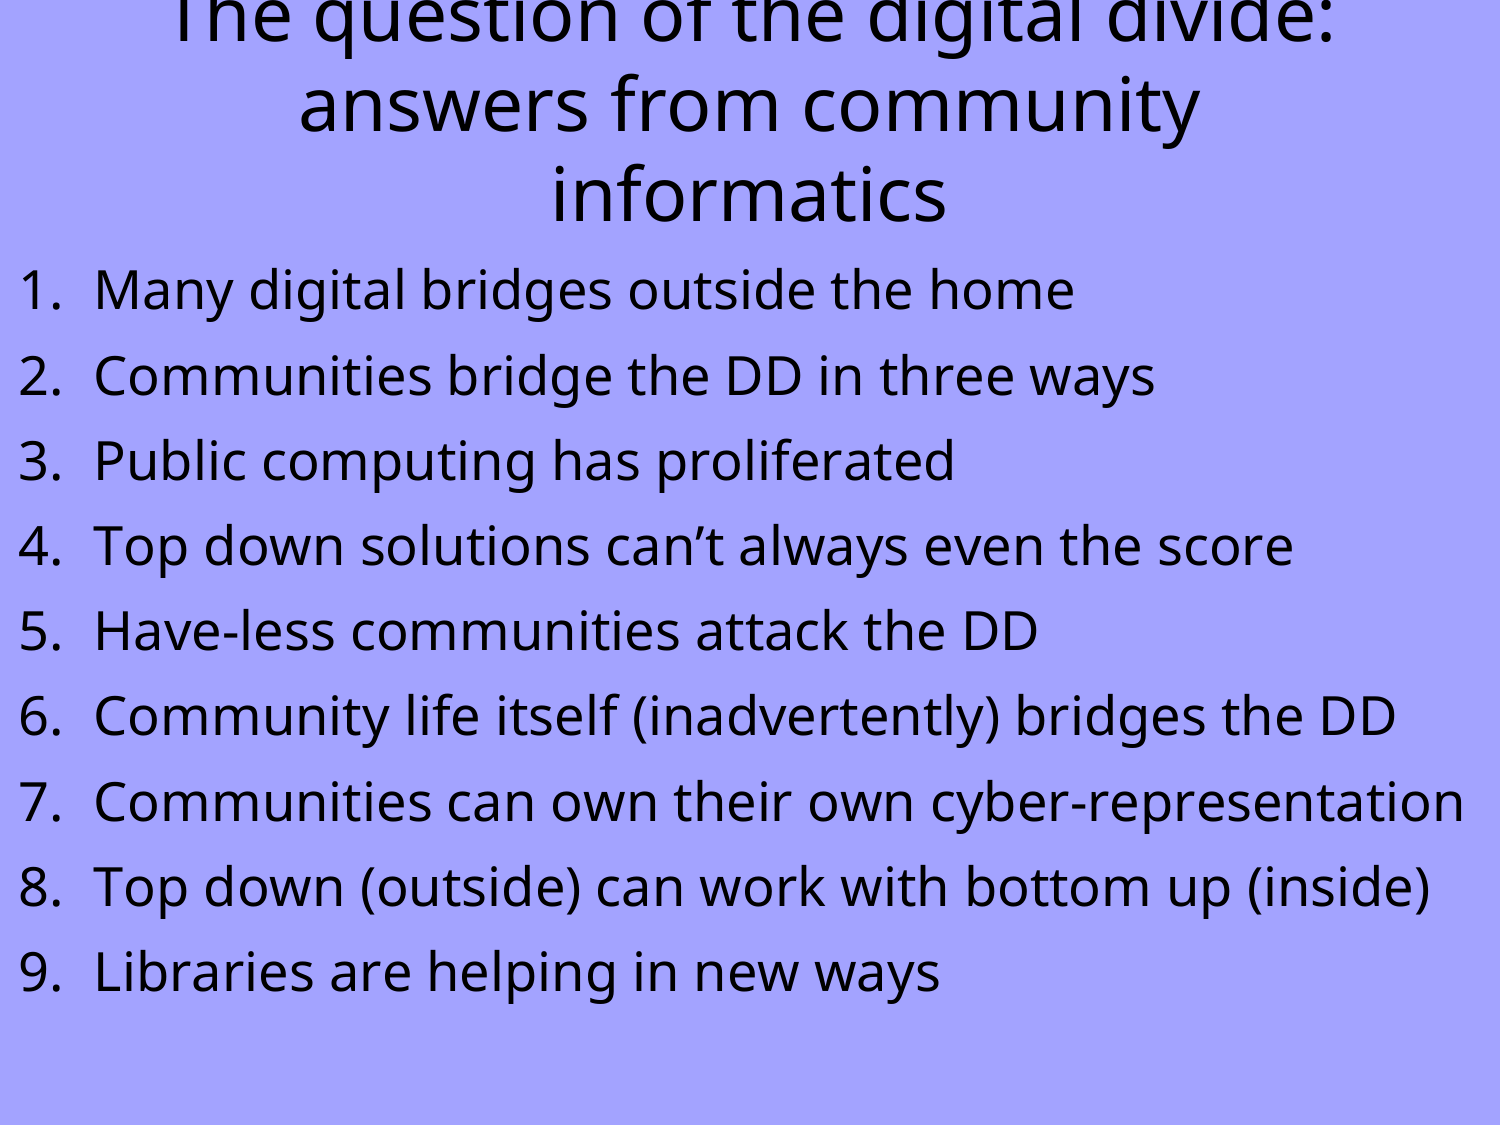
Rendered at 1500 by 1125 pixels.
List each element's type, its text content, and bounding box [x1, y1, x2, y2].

list Many digital bridges outside the home Communities bridge the DD in three ways Public computing has proliferated Top down solutions can’t always even the score Have-less communities attack the DD Community life itself (inadvertently) bridges the DD Communities can own their own cyber-representation Top down (outside) can work with bottom up (inside) Libraries are helping in new ways [3, 248, 1500, 1125]
title The question of the digital divide: answers from community informatics [75, 3, 1426, 199]
